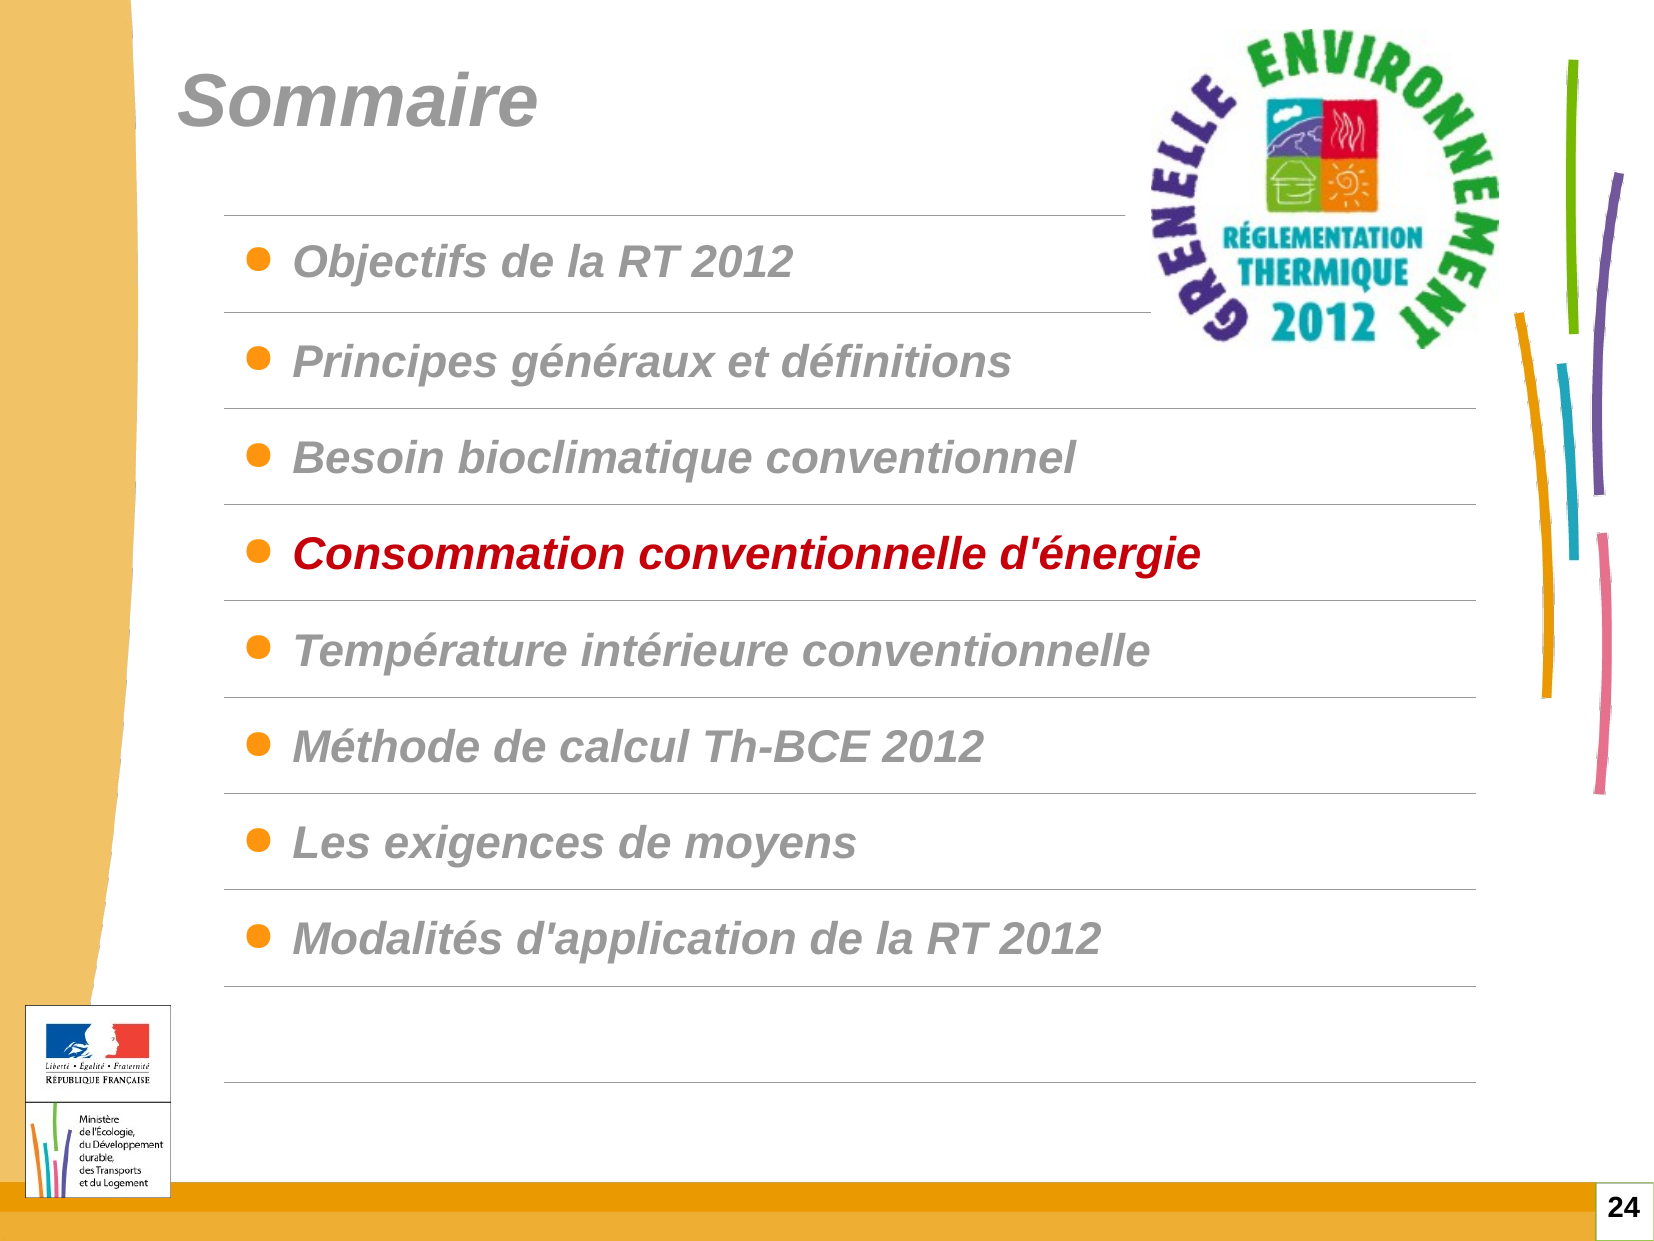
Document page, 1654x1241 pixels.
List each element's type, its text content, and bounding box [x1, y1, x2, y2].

table_cell Principes généraux et définitions [224, 312, 1476, 408]
table_cell Température intérieure conventionnelle [224, 601, 1476, 697]
table_cell Les exigences de moyens [224, 793, 1476, 890]
table_cell [224, 986, 1476, 1082]
table_cell [224, 1082, 1476, 1178]
picture [0, 0, 1654, 1241]
table_cell Modalités d'application de la RT 2012 [224, 890, 1476, 986]
table_cell Besoin bioclimatique conventionnel [224, 408, 1476, 505]
table_cell Consommation conventionnelle d'énergie [224, 505, 1476, 601]
table_cell Méthode de calcul Th-BCE 2012 [224, 697, 1476, 793]
table_header Objectifs de la RT 2012 [224, 216, 1476, 312]
